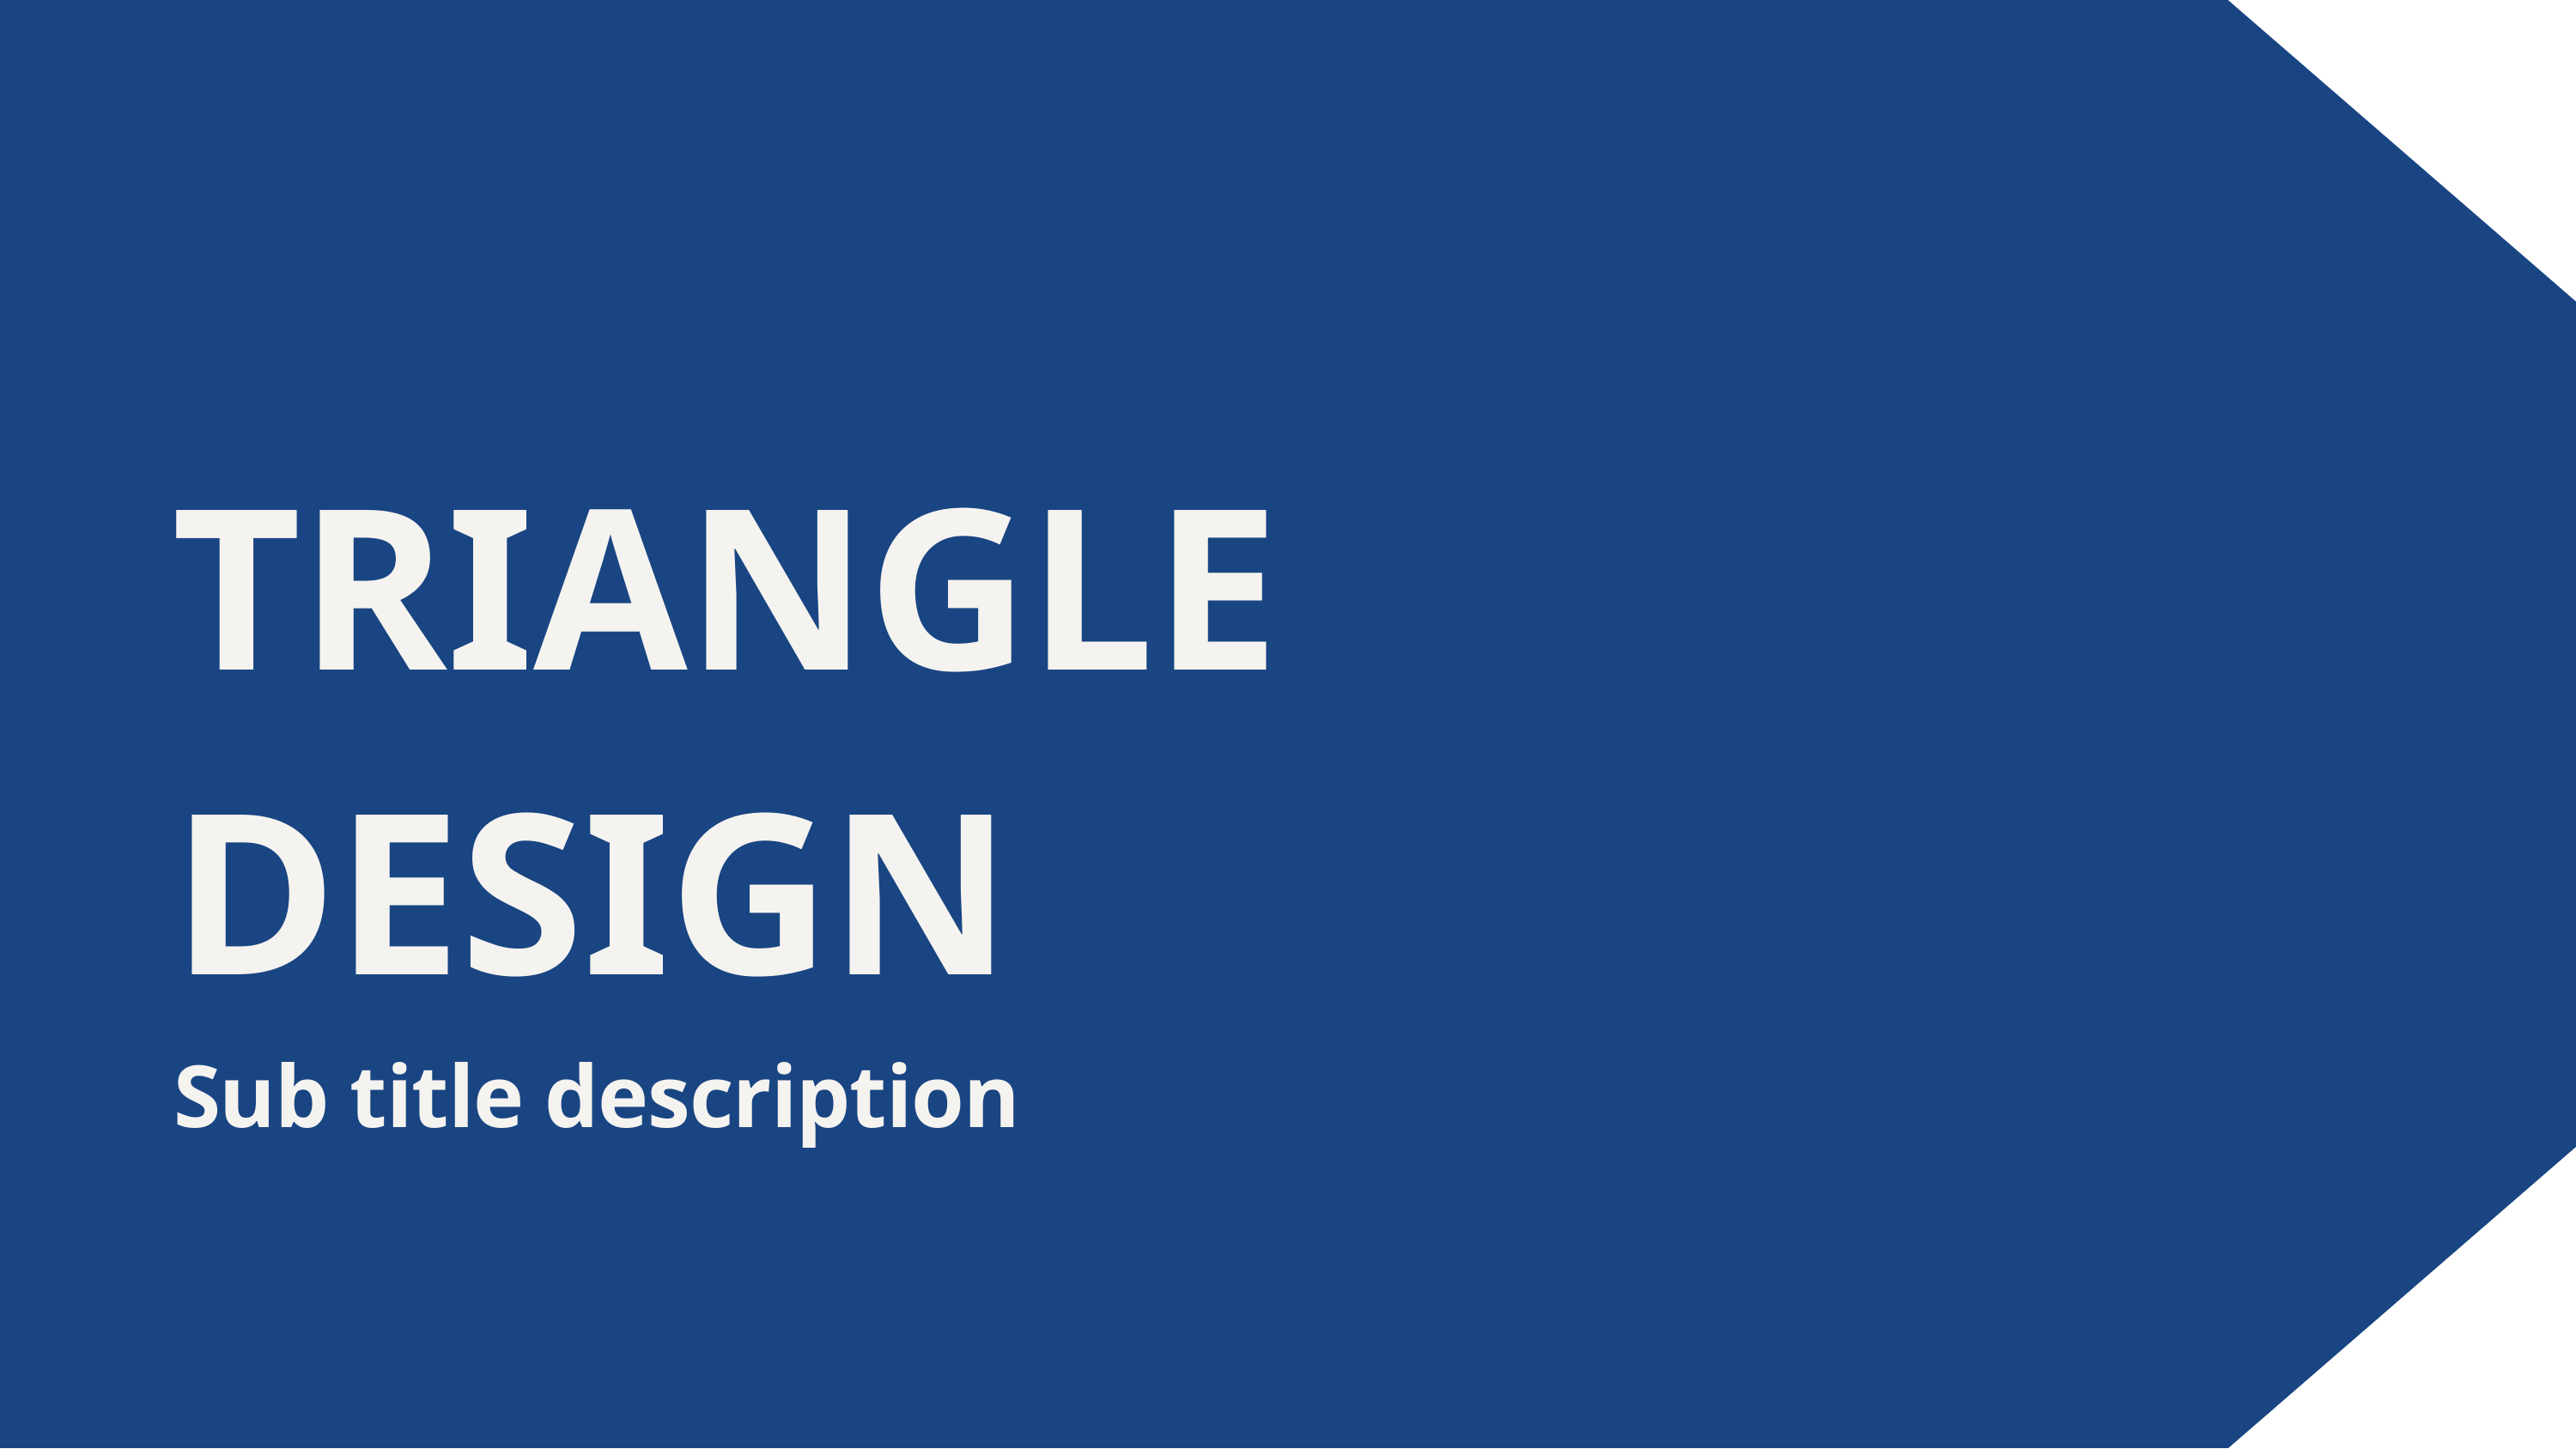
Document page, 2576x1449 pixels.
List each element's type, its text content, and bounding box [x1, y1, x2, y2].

text_box Sub title description [161, 1030, 2093, 1276]
text_box [2227, 0, 2576, 301]
text_box [2227, 1147, 2576, 1449]
title TRIANGLE DESIGN [172, 429, 1858, 968]
